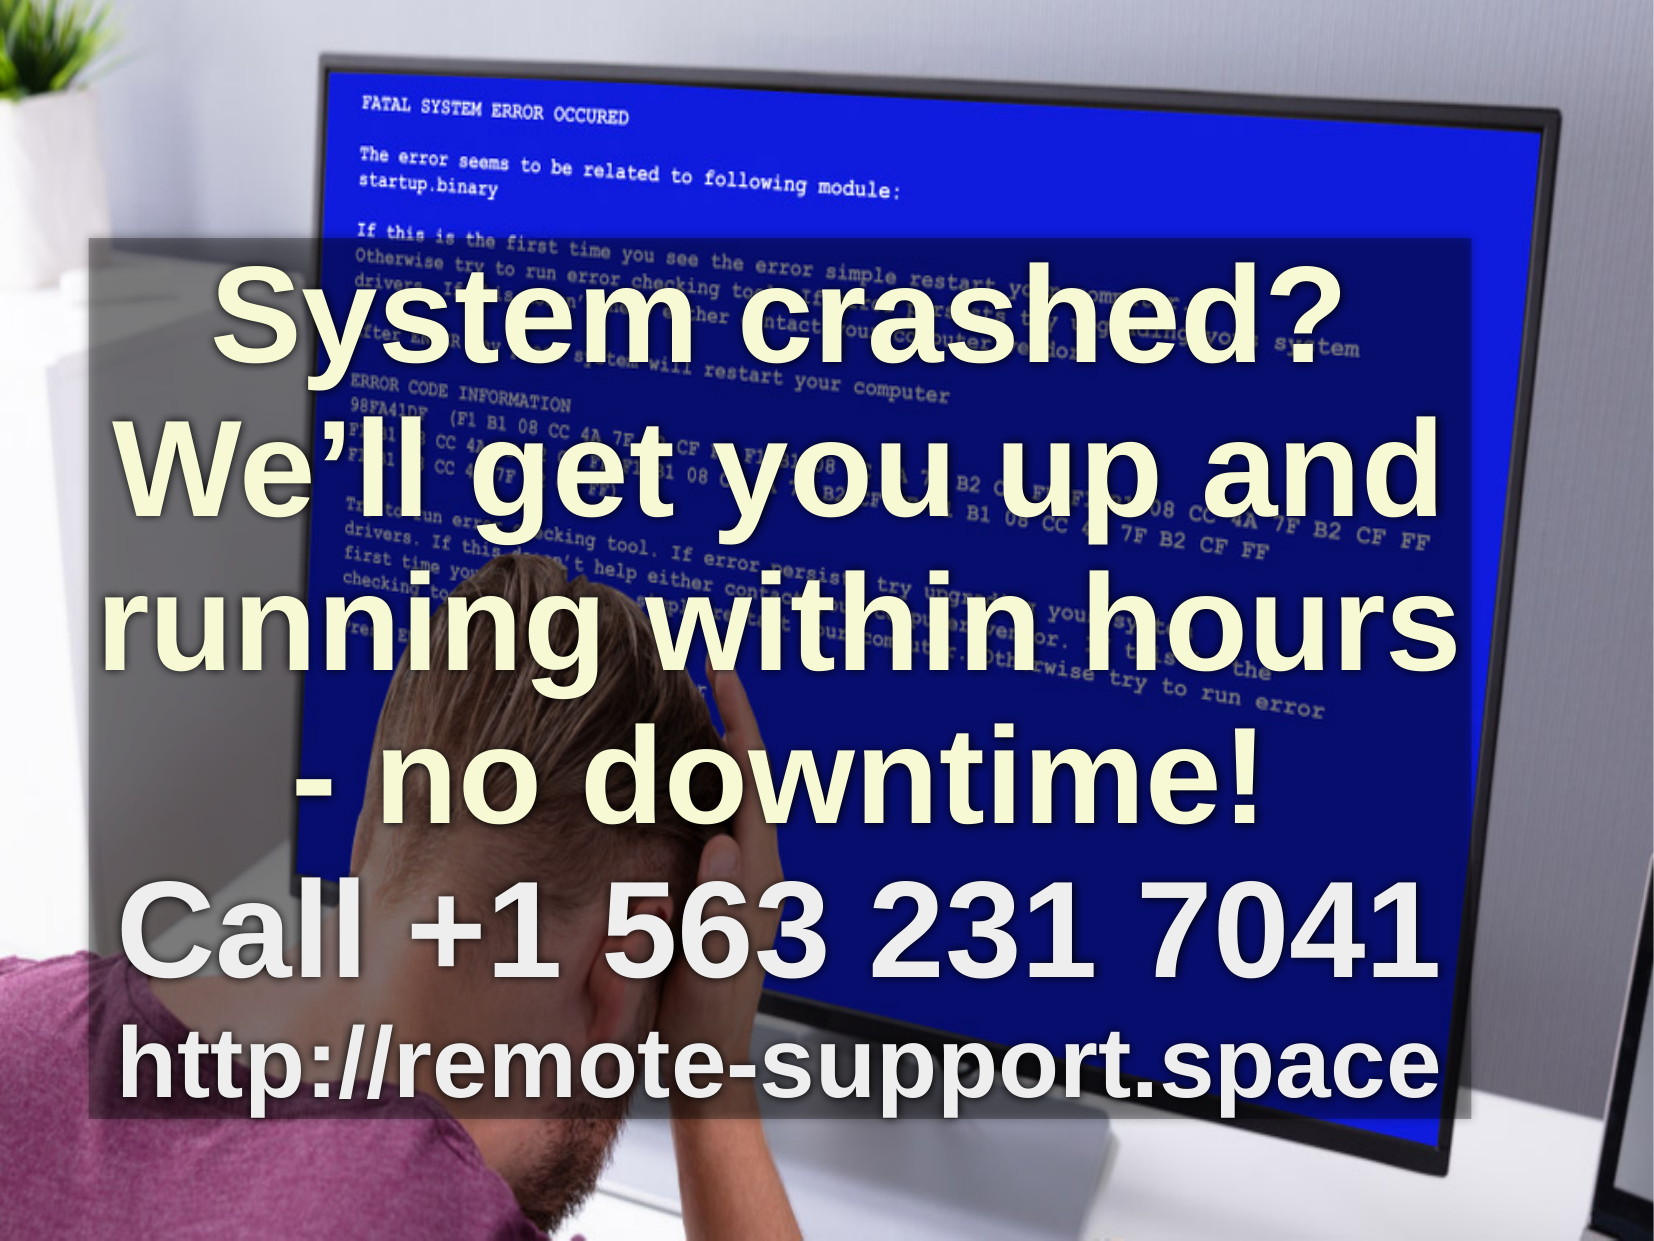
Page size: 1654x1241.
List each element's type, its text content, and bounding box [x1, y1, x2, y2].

picture [0, 0, 1654, 1241]
text_box System crashed? We’ll get you up and running within hours - no downtime! Call +1 563 231 7041 http://remote-support.space [88, 238, 1472, 1119]
